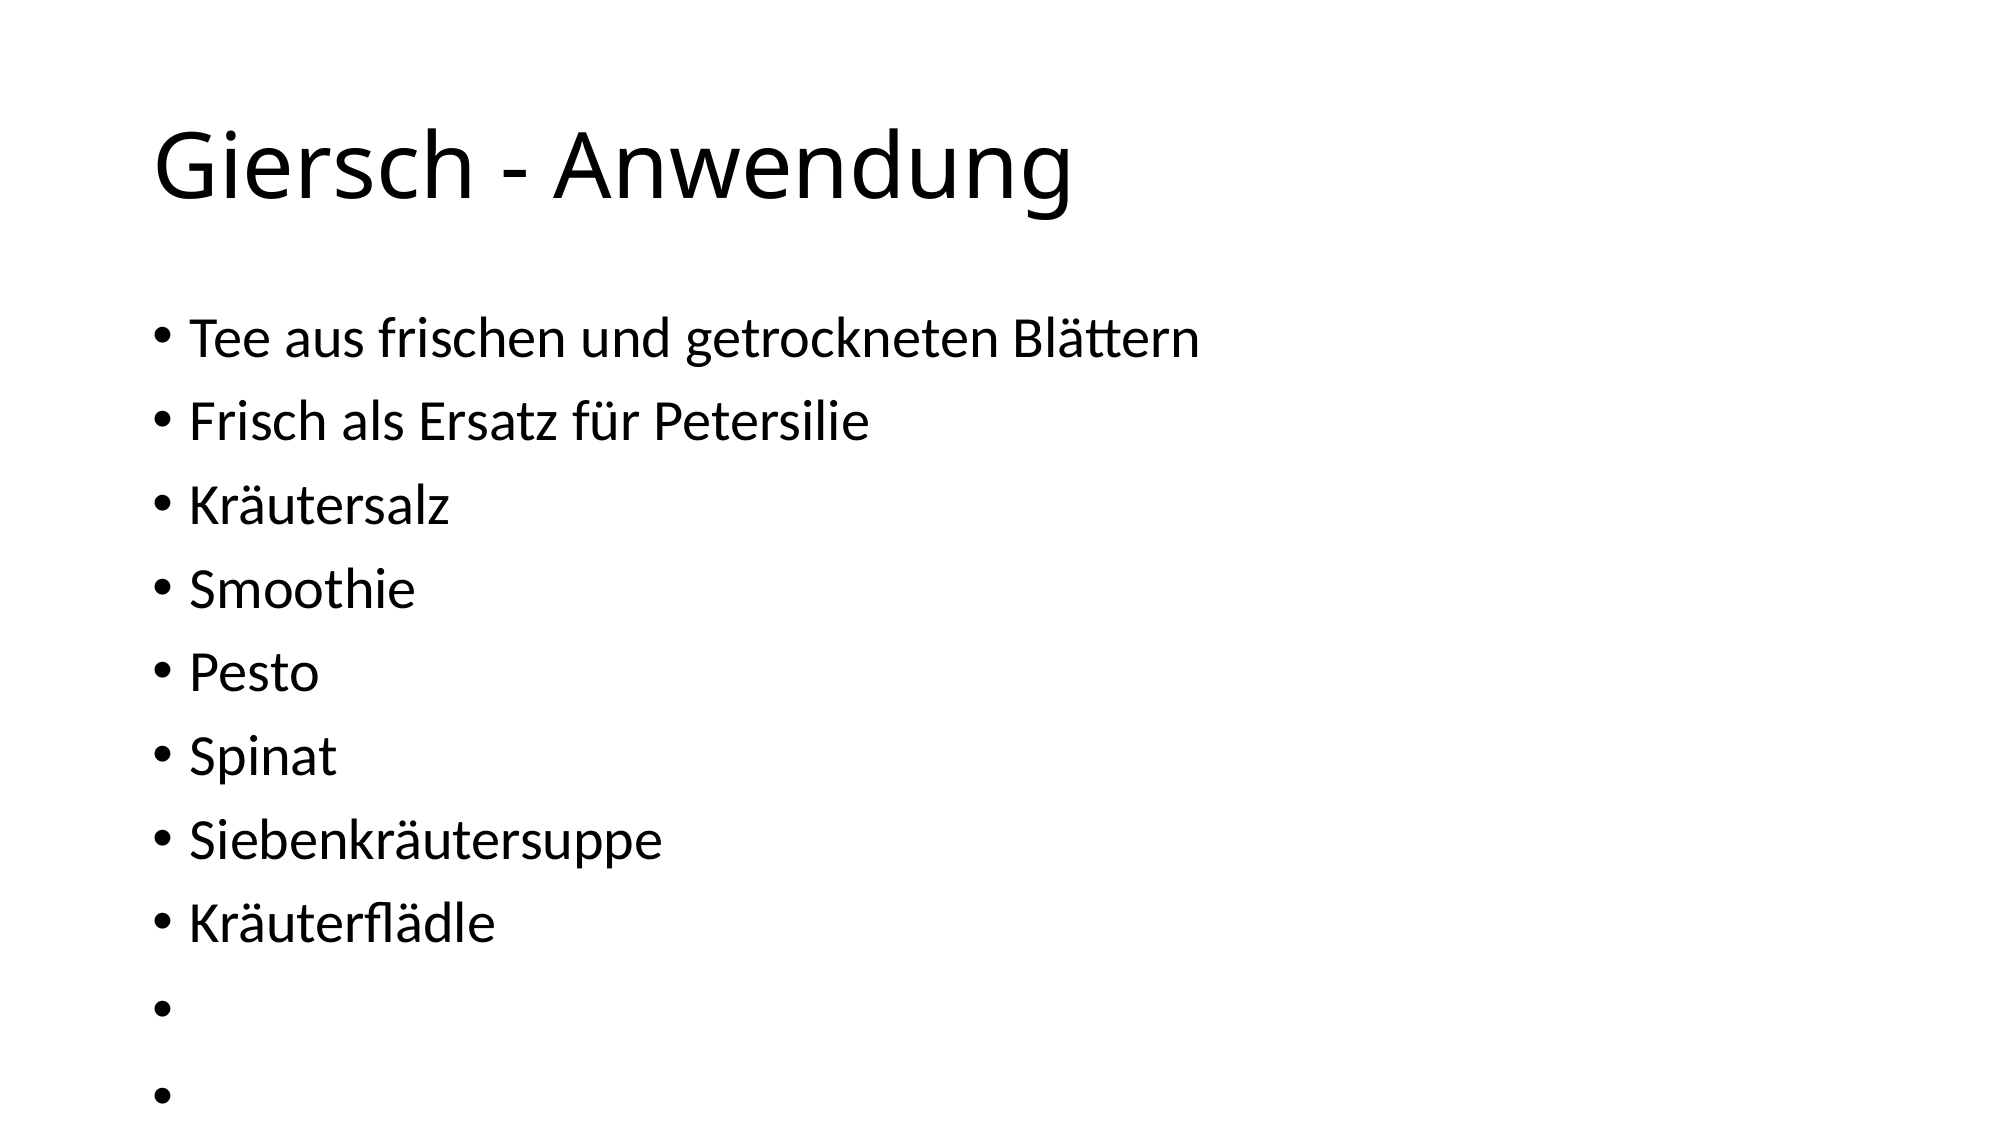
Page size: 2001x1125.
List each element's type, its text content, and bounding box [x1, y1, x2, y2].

list Tee aus frischen und getrockneten Blättern Frisch als Ersatz für Petersilie Kräutersalz Smoothie Pesto Spinat Siebenkräutersuppe Kräuterflädle [137, 299, 1863, 1014]
title Giersch - Anwendung [137, 59, 1863, 278]
